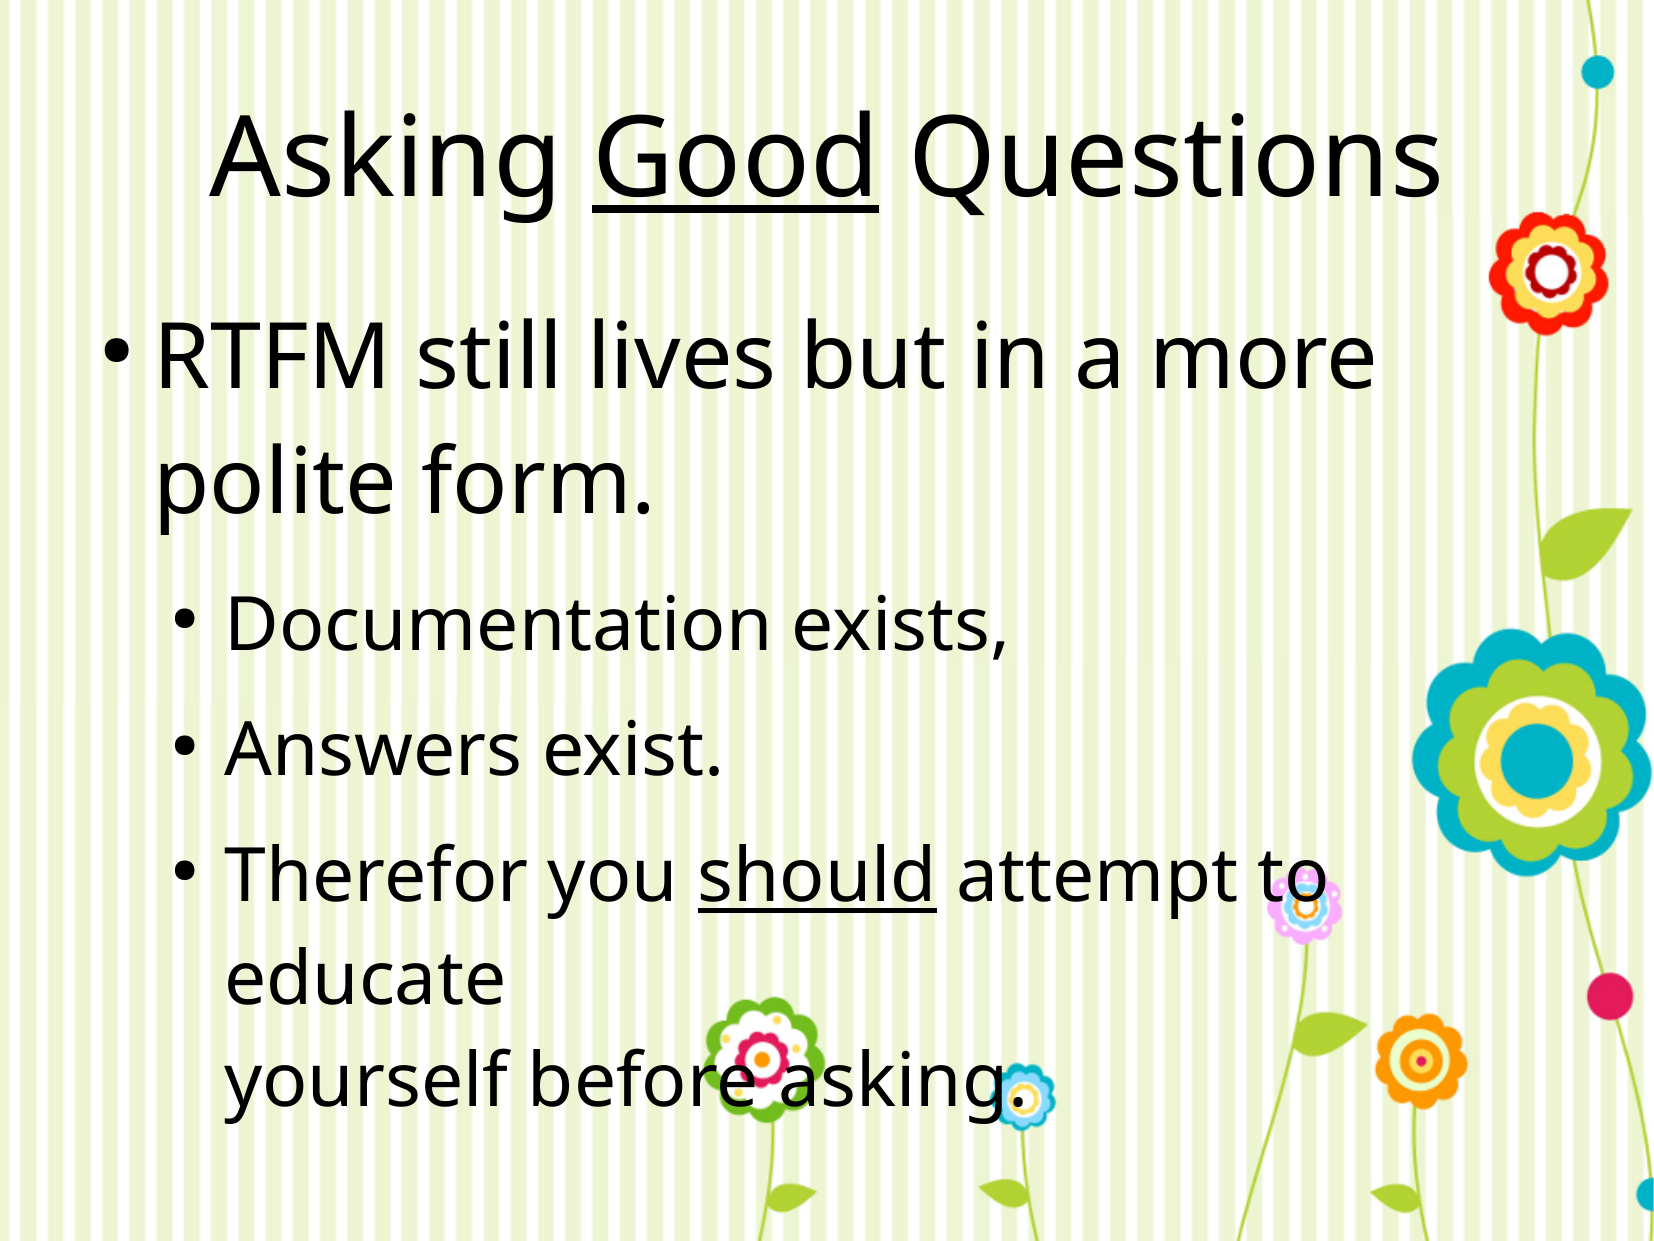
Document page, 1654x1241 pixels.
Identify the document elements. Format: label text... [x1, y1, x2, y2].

list RTFM still lives but in a more polite form. Documentation exists, Answers exist. Therefor you should attempt to educate yourself before asking. [82, 290, 1571, 1186]
picture [0, 0, 1654, 1241]
title Asking Good Questions [82, 56, 1571, 250]
